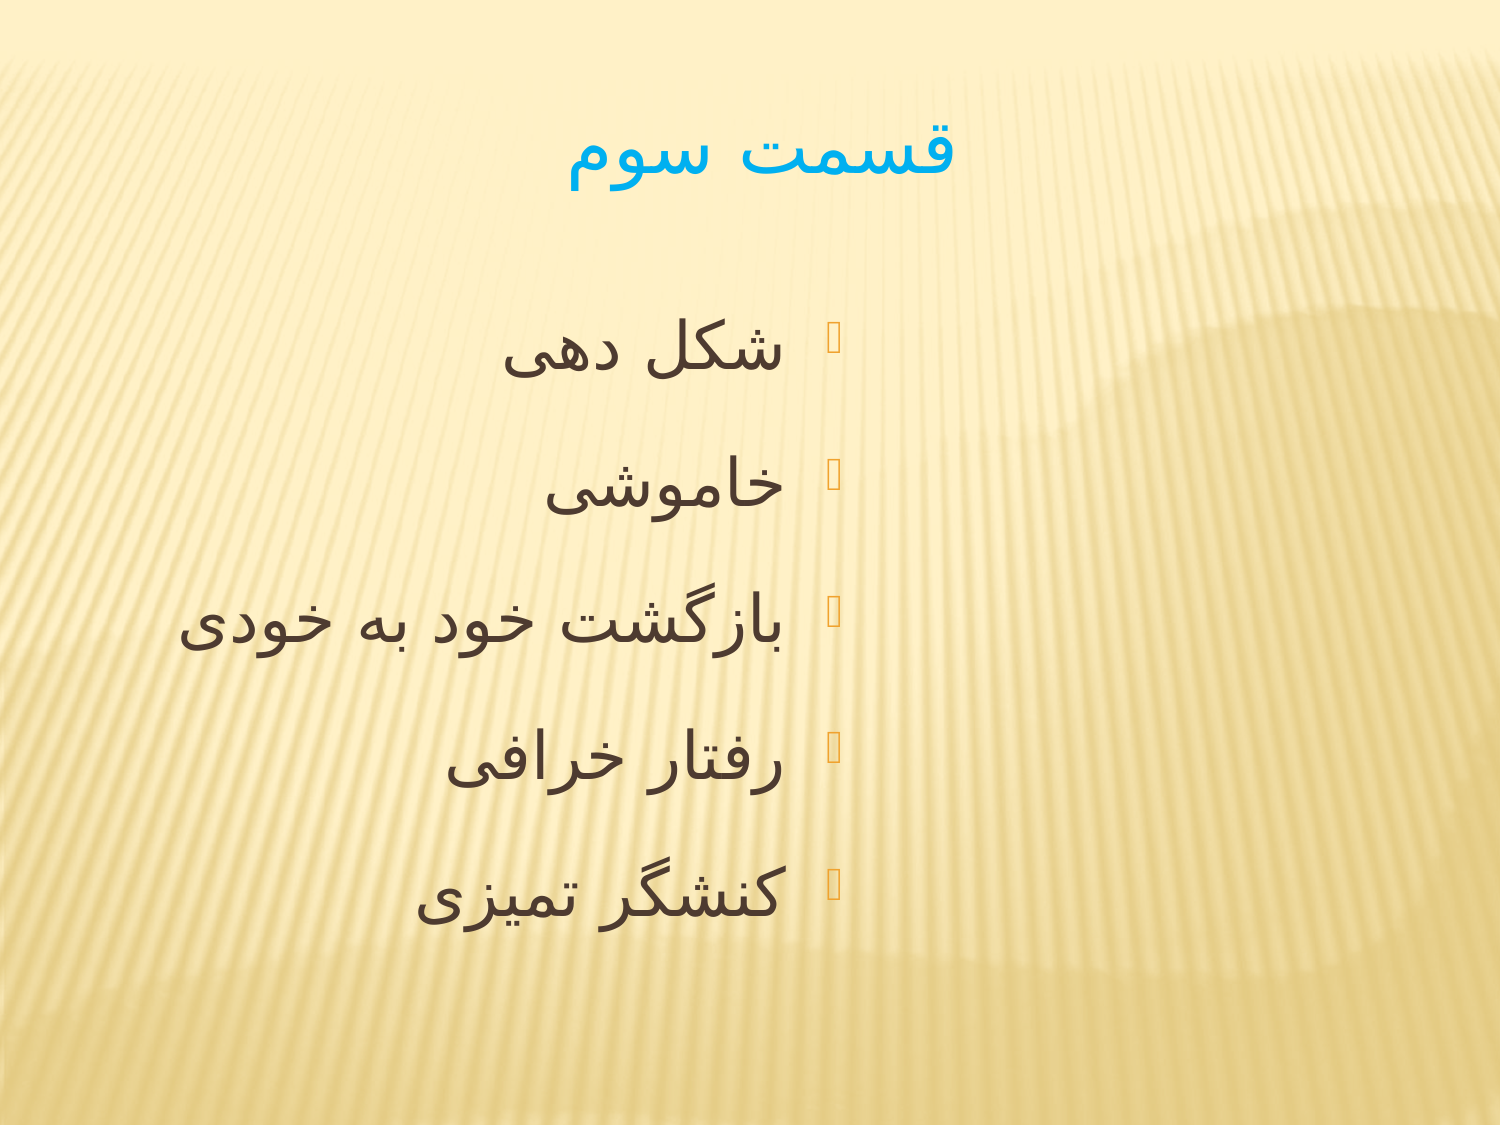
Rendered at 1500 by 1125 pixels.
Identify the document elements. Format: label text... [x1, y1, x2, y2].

title قسمت سوم [50, 75, 1476, 213]
list شکل دهی خاموشی بازگشت خود به خودی رفتار خرافی کنشگر تمیزی [50, 254, 1476, 998]
